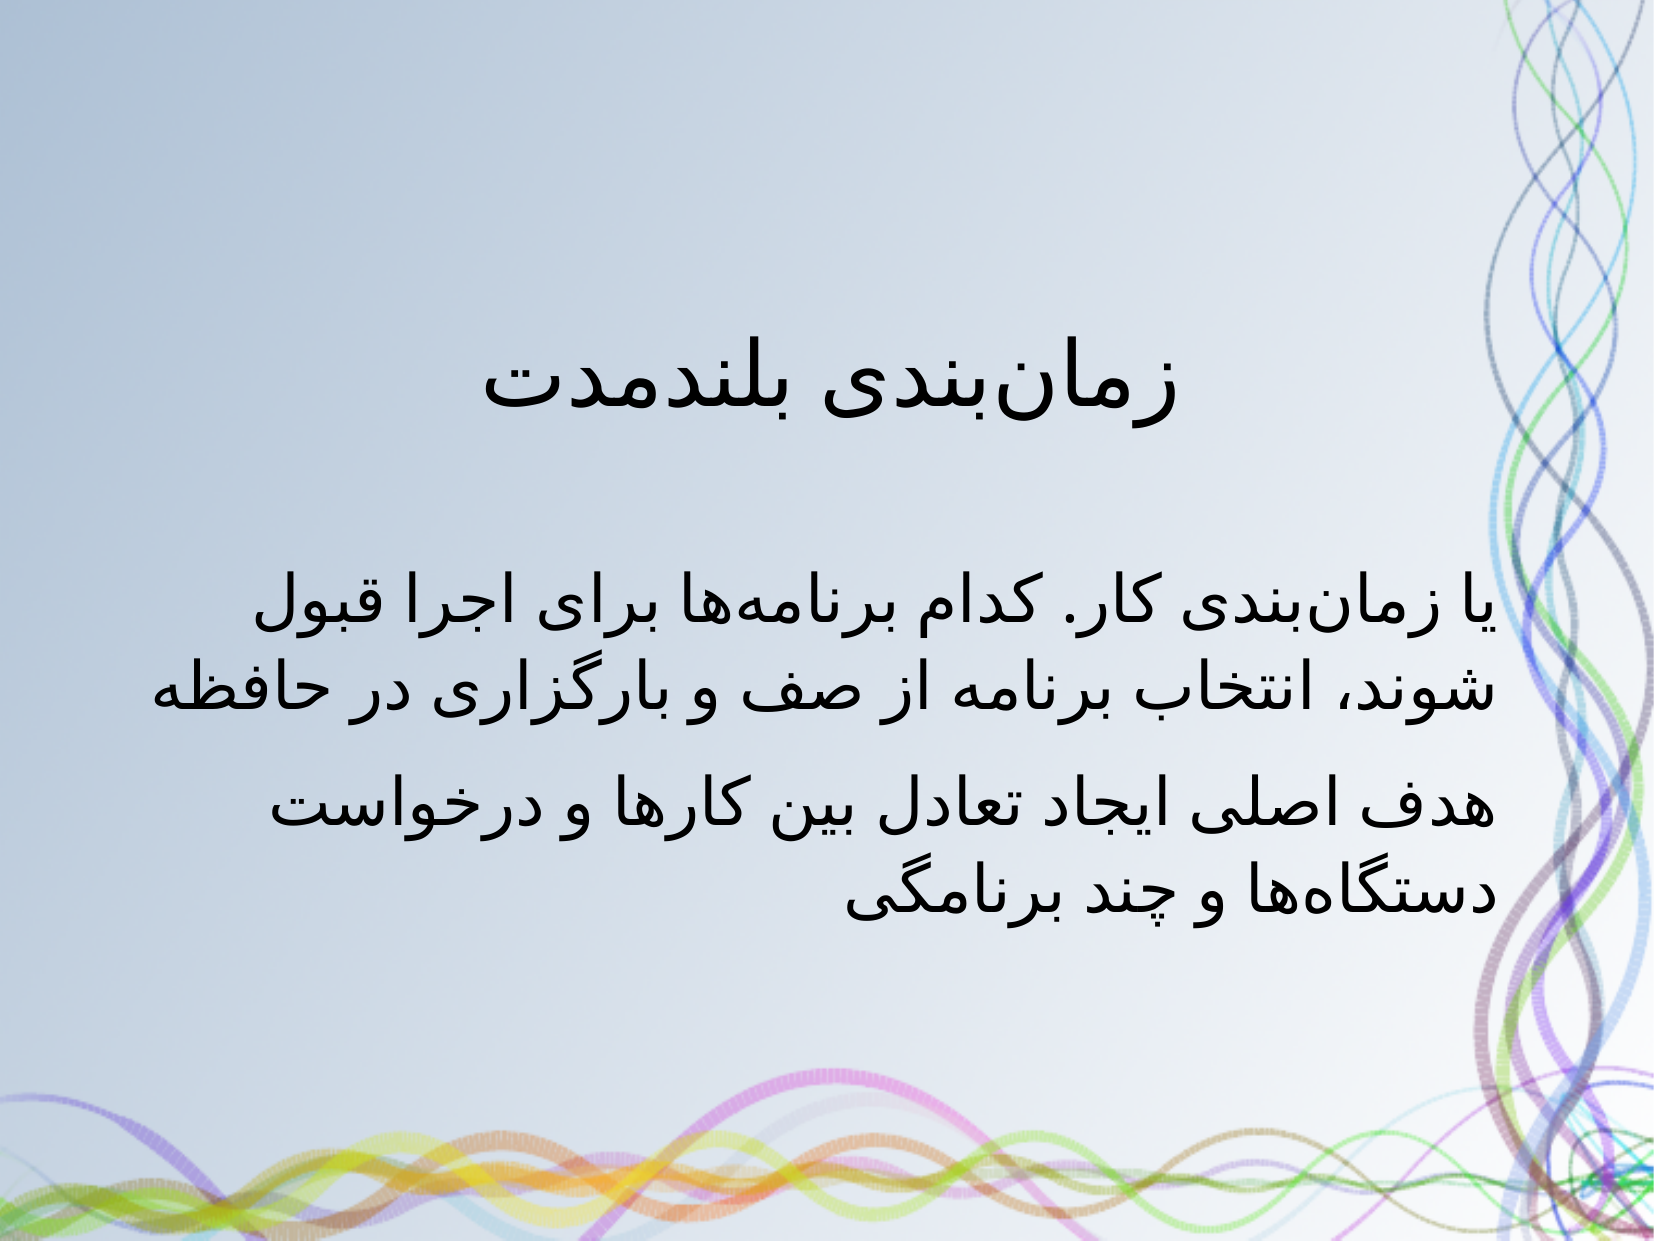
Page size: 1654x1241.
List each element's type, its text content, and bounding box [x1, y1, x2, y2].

title زمان‌بندی بلندمدت [86, 280, 1576, 488]
list یا زمان‌بندی کار. کدام برنامه‌ها برای اجرا قبول شوند، انتخاب برنامه از صف و بارگزاری در حافظه هدف اصلی ایجاد تعادل بین کارها و درخواست دستگاه‌ها و چند برنامگی [82, 562, 1571, 1109]
picture [0, 0, 1654, 1241]
